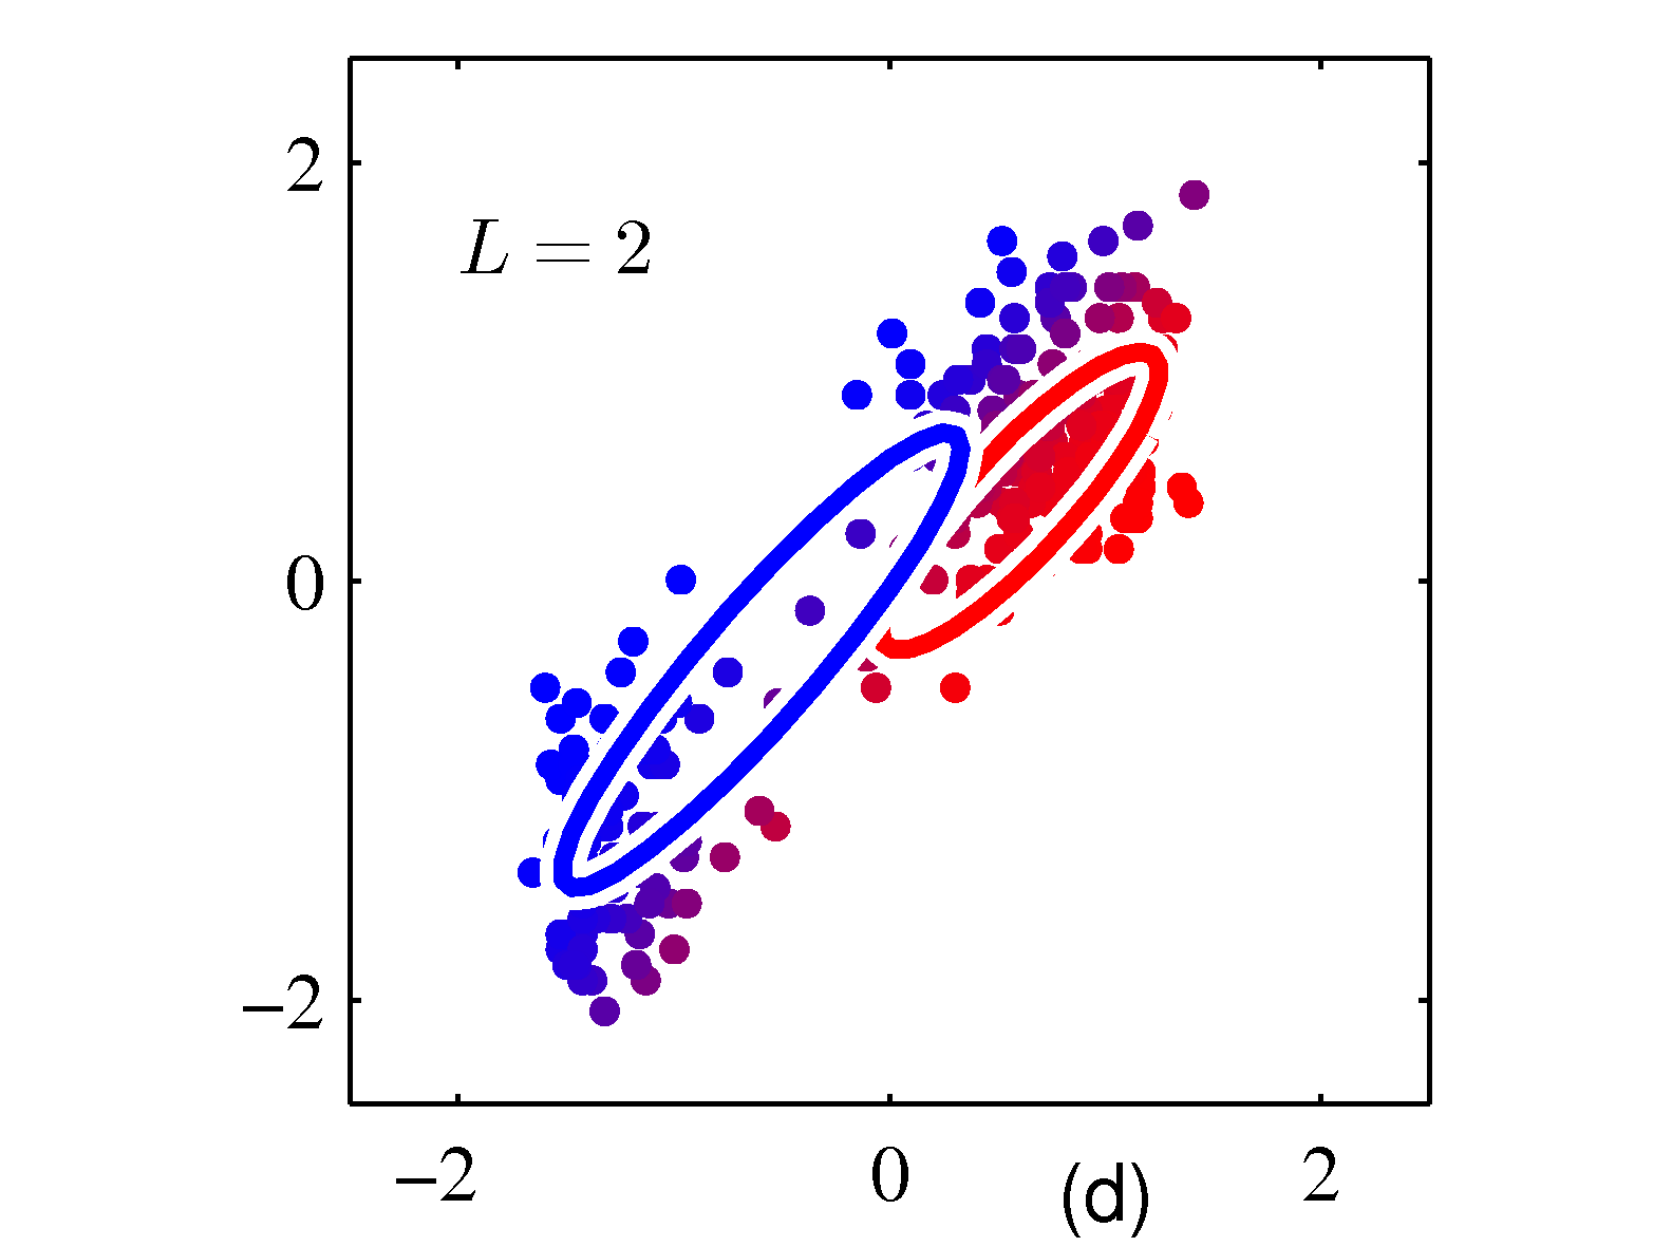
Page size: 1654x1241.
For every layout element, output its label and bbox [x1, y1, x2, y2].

picture [224, 24, 1465, 1241]
